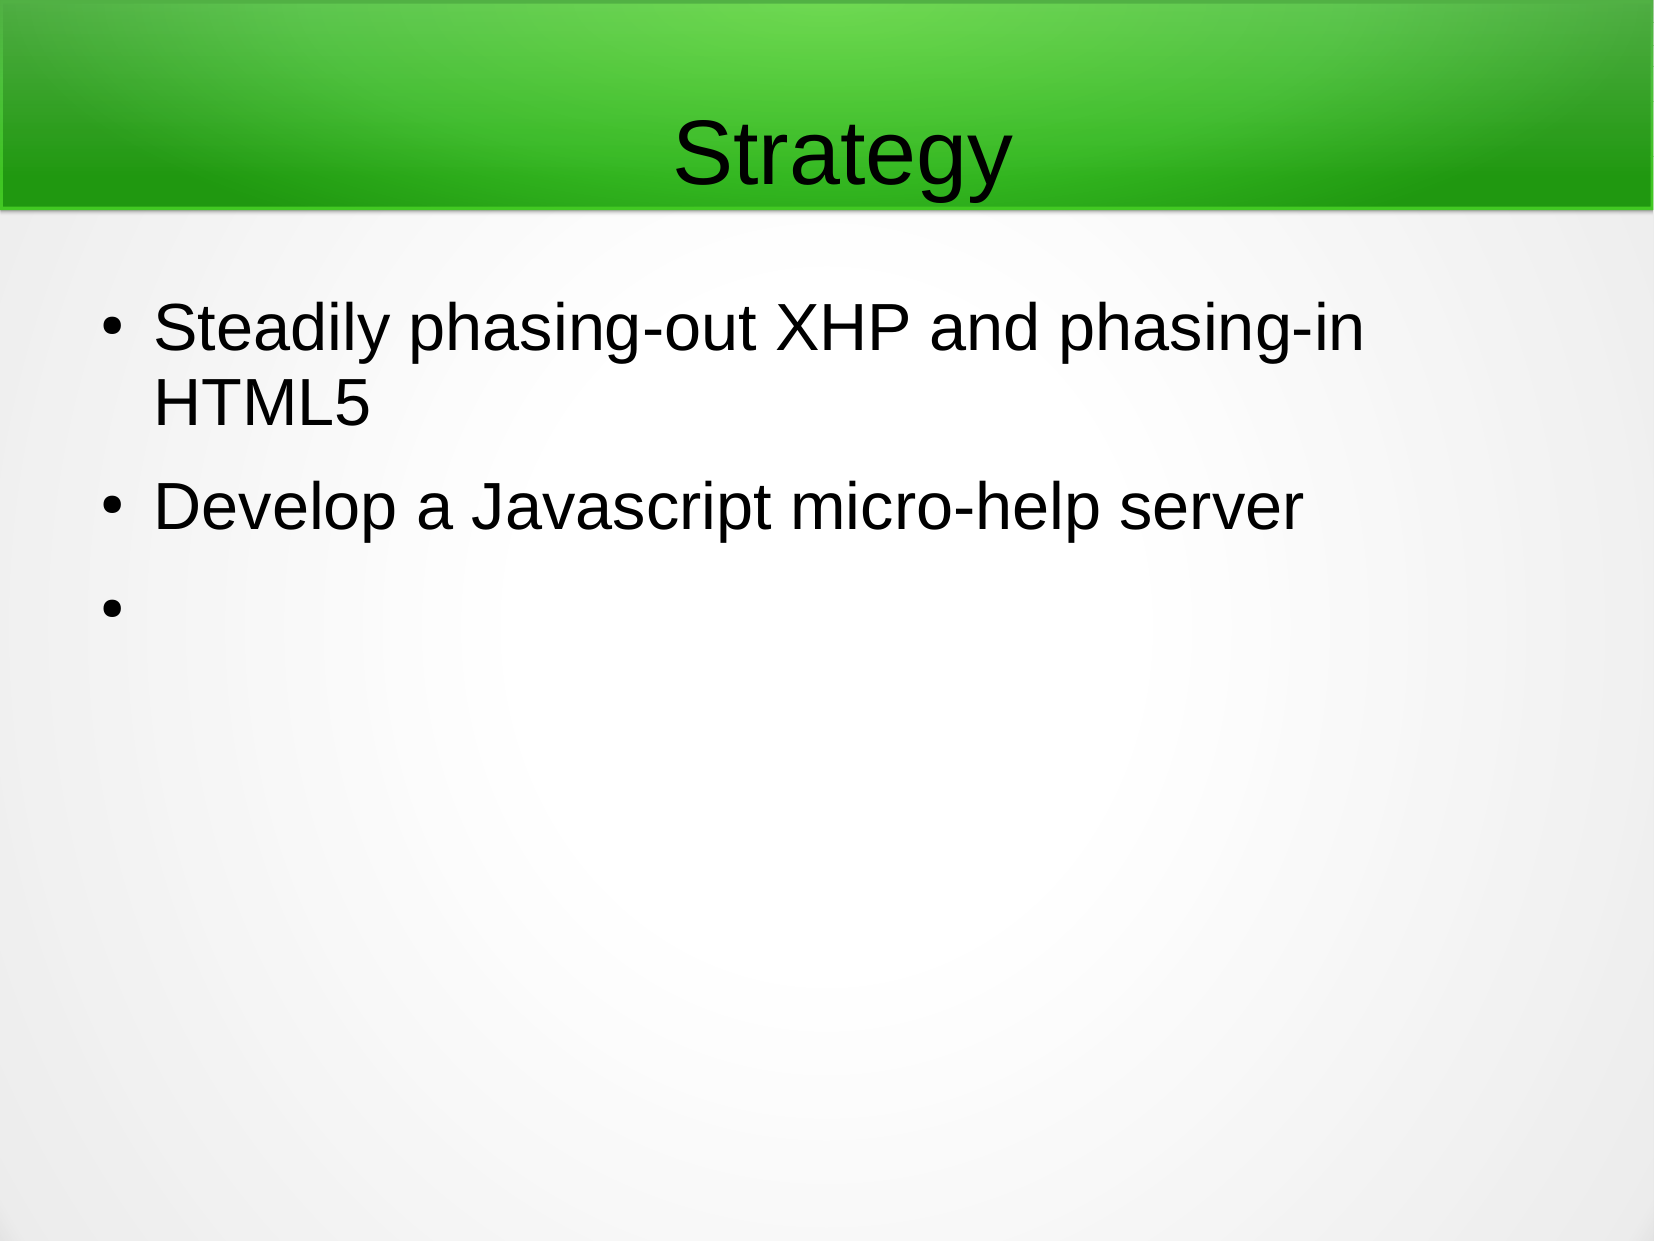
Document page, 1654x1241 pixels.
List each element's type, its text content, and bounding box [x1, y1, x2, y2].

title Strategy [82, 49, 1571, 257]
list Steadily phasing-out XHP and phasing-in HTML5 Develop a Javascript micro-help server [82, 290, 1571, 1010]
